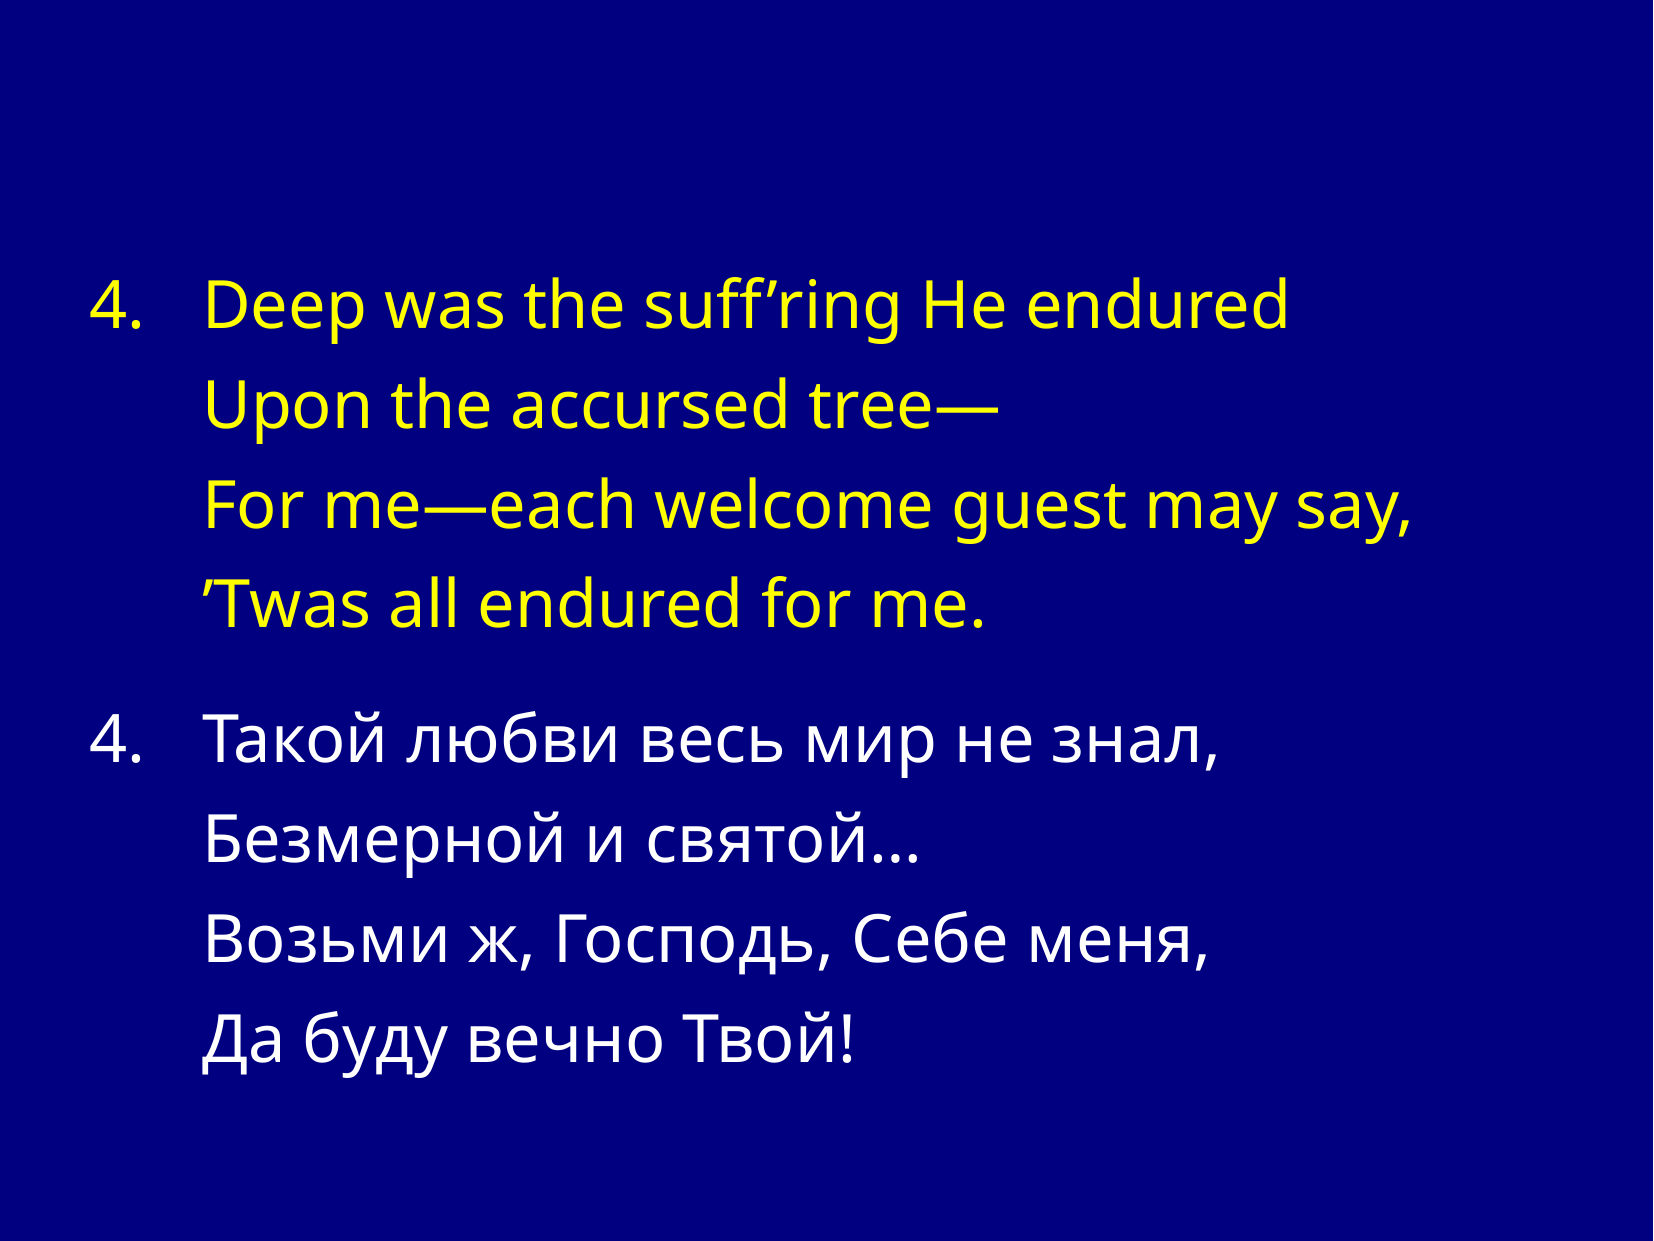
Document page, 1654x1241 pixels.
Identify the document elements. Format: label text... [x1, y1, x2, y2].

text_box 4. Deep was the suff’ring He endured Upon the accursed tree— For me—each welcome guest may say, ’Twas all endured for me. [75, 150, 1576, 638]
text_box 4. Такой любви весь мир не знал, Безмерной и святой… Возьми ж, Господь, Себе меня, Да буду вечно Твой! [75, 675, 1576, 1163]
